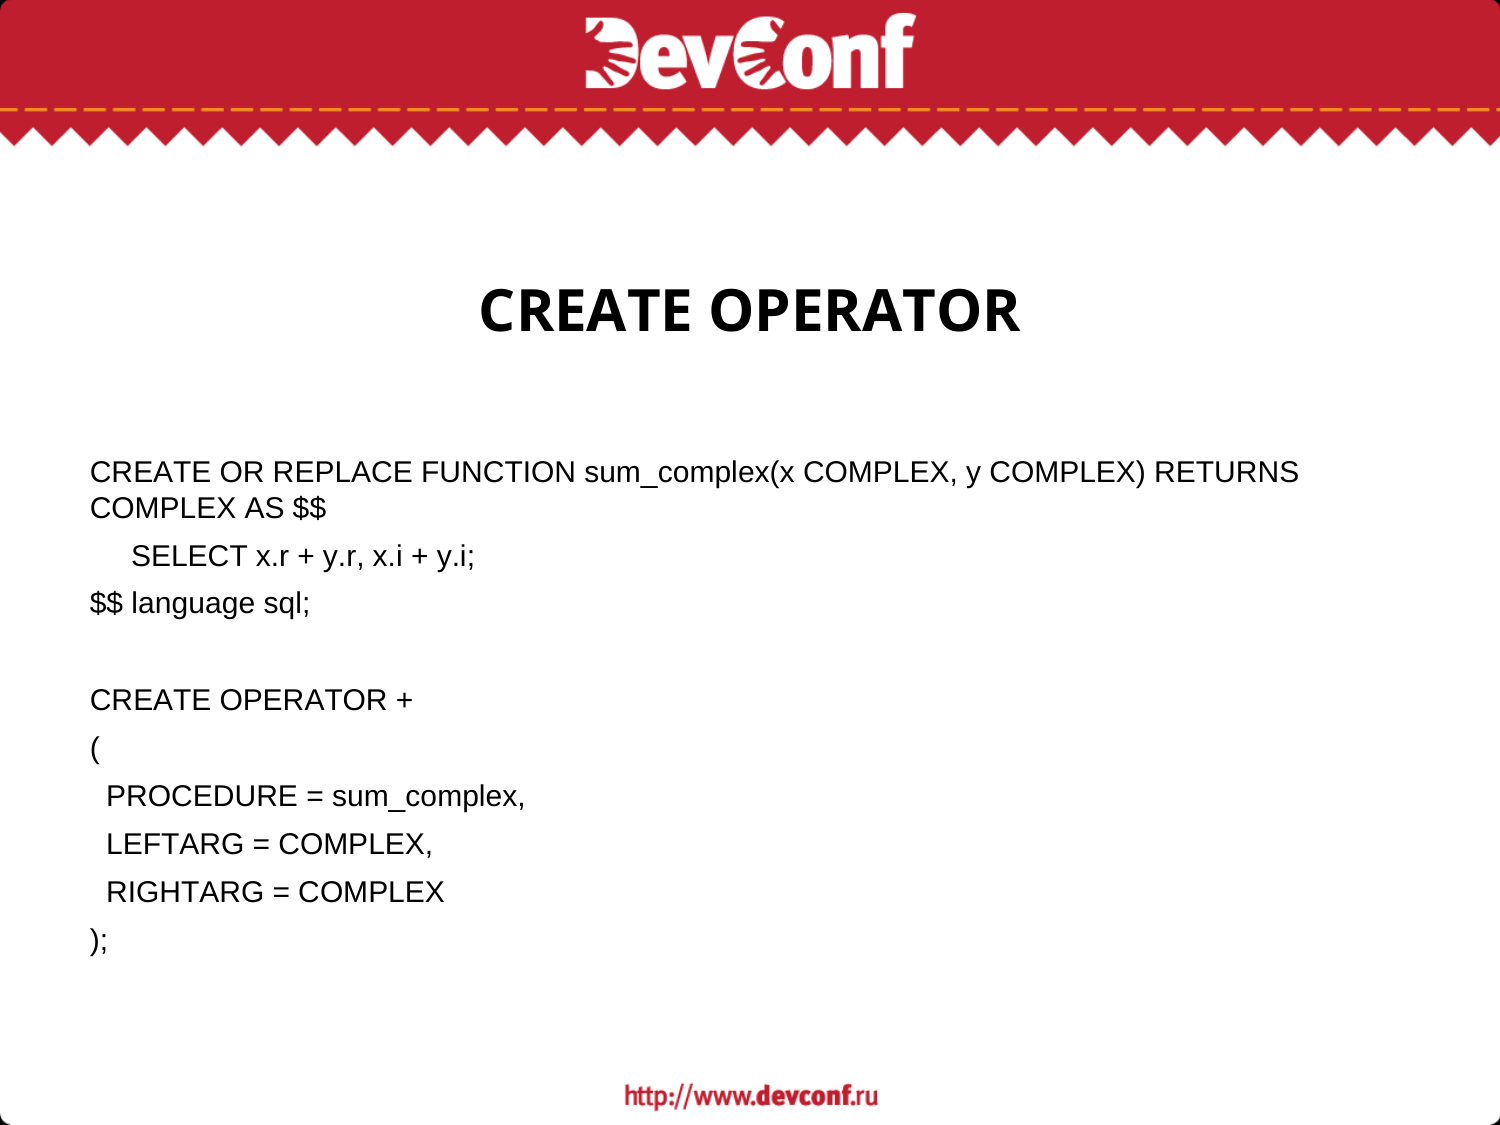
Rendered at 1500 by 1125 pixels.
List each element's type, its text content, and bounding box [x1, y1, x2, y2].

picture [0, 0, 1500, 1125]
list CREATE OR REPLACE FUNCTION sum_complex(x COMPLEX, y COMPLEX) RETURNS COMPLEX AS $$ SELECT x.r + y.r, x.i + y.i; $$ language sql; CREATE OPERATOR + ( PROCEDURE = sum_complex, LEFTARG = COMPLEX, RIGHTARG = COMPLEX ); [75, 444, 1426, 965]
title CREATE OPERATOR [75, 219, 1426, 398]
